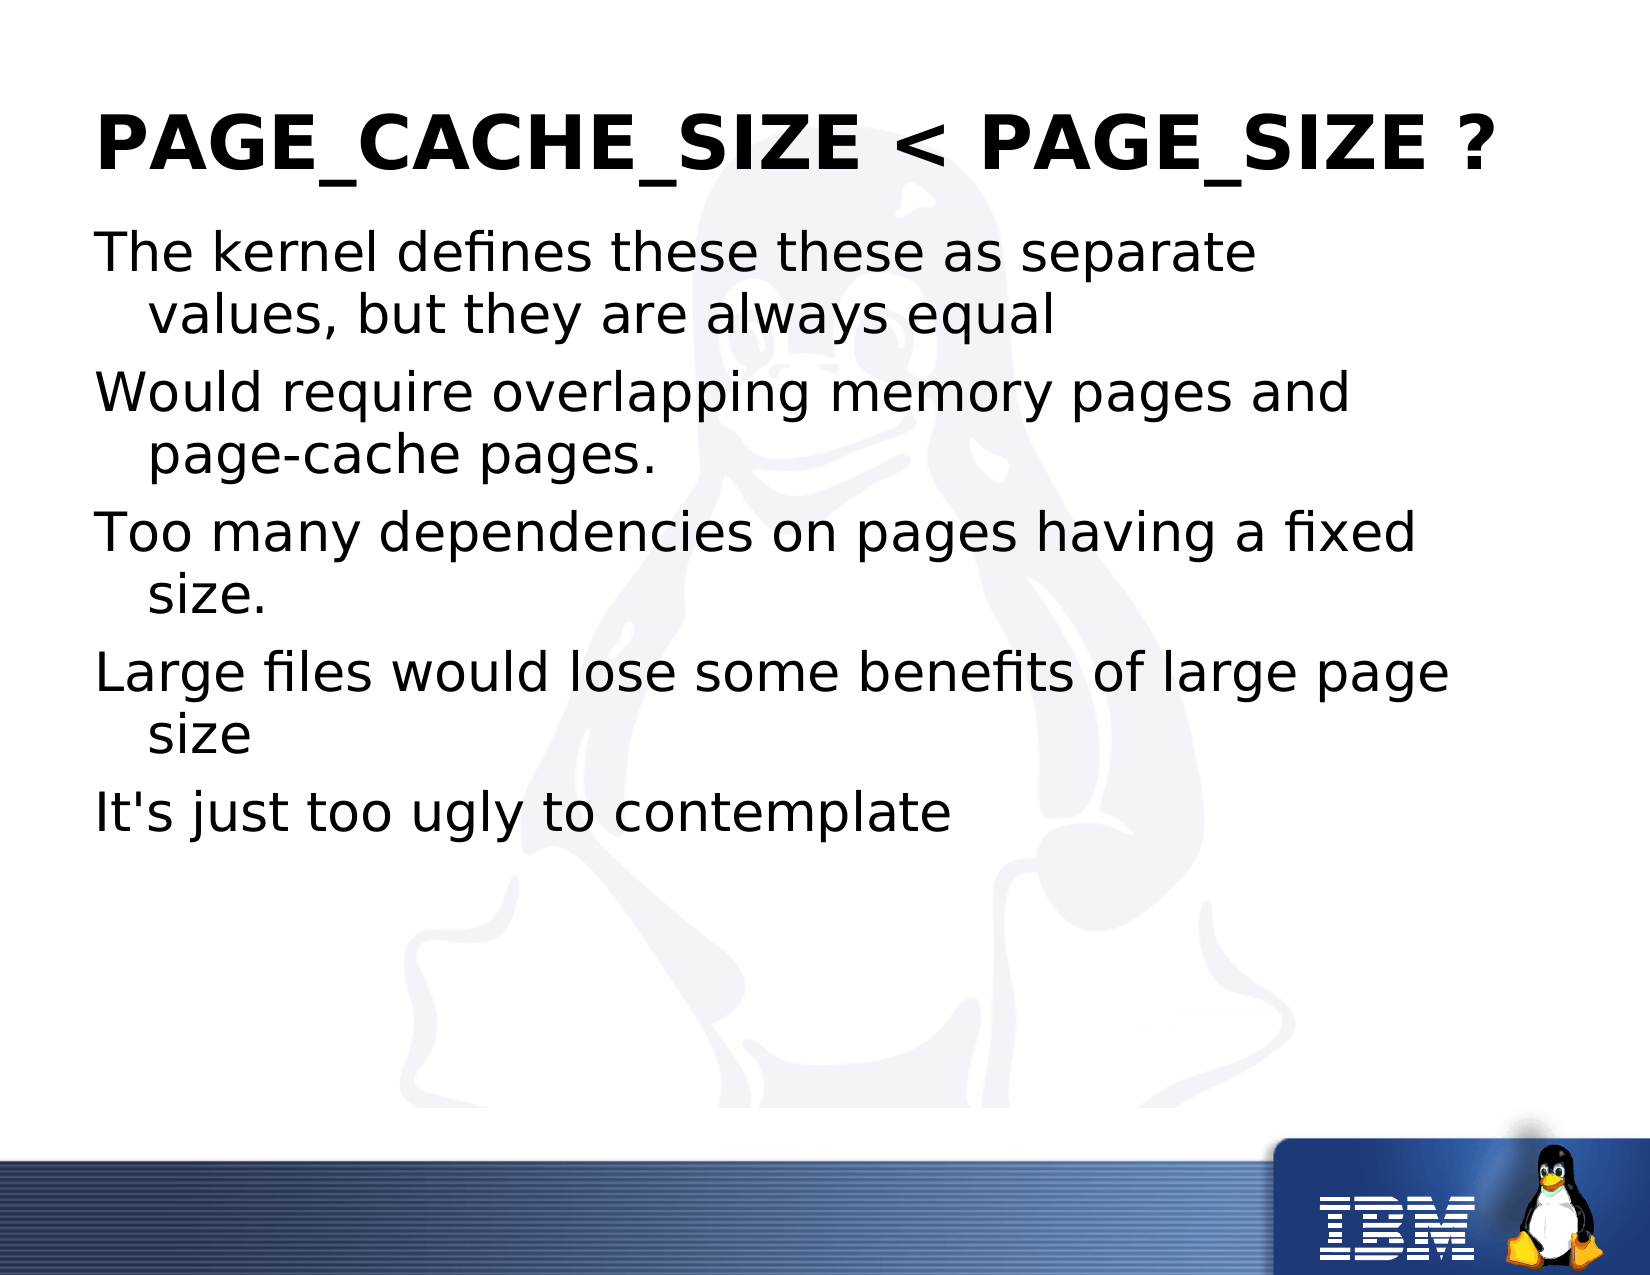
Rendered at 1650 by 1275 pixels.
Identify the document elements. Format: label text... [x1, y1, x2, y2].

title PAGE_CACHE_SIZE < PAGE_SIZE ? [76, 76, 1517, 211]
list The kernel defines these these as separate values, but they are always equal Would require overlapping memory pages and page-cache pages. Too many dependencies on pages having a fixed size. Large files would lose some benefits of large page size It's just too ugly to contemplate [76, 221, 1457, 1171]
